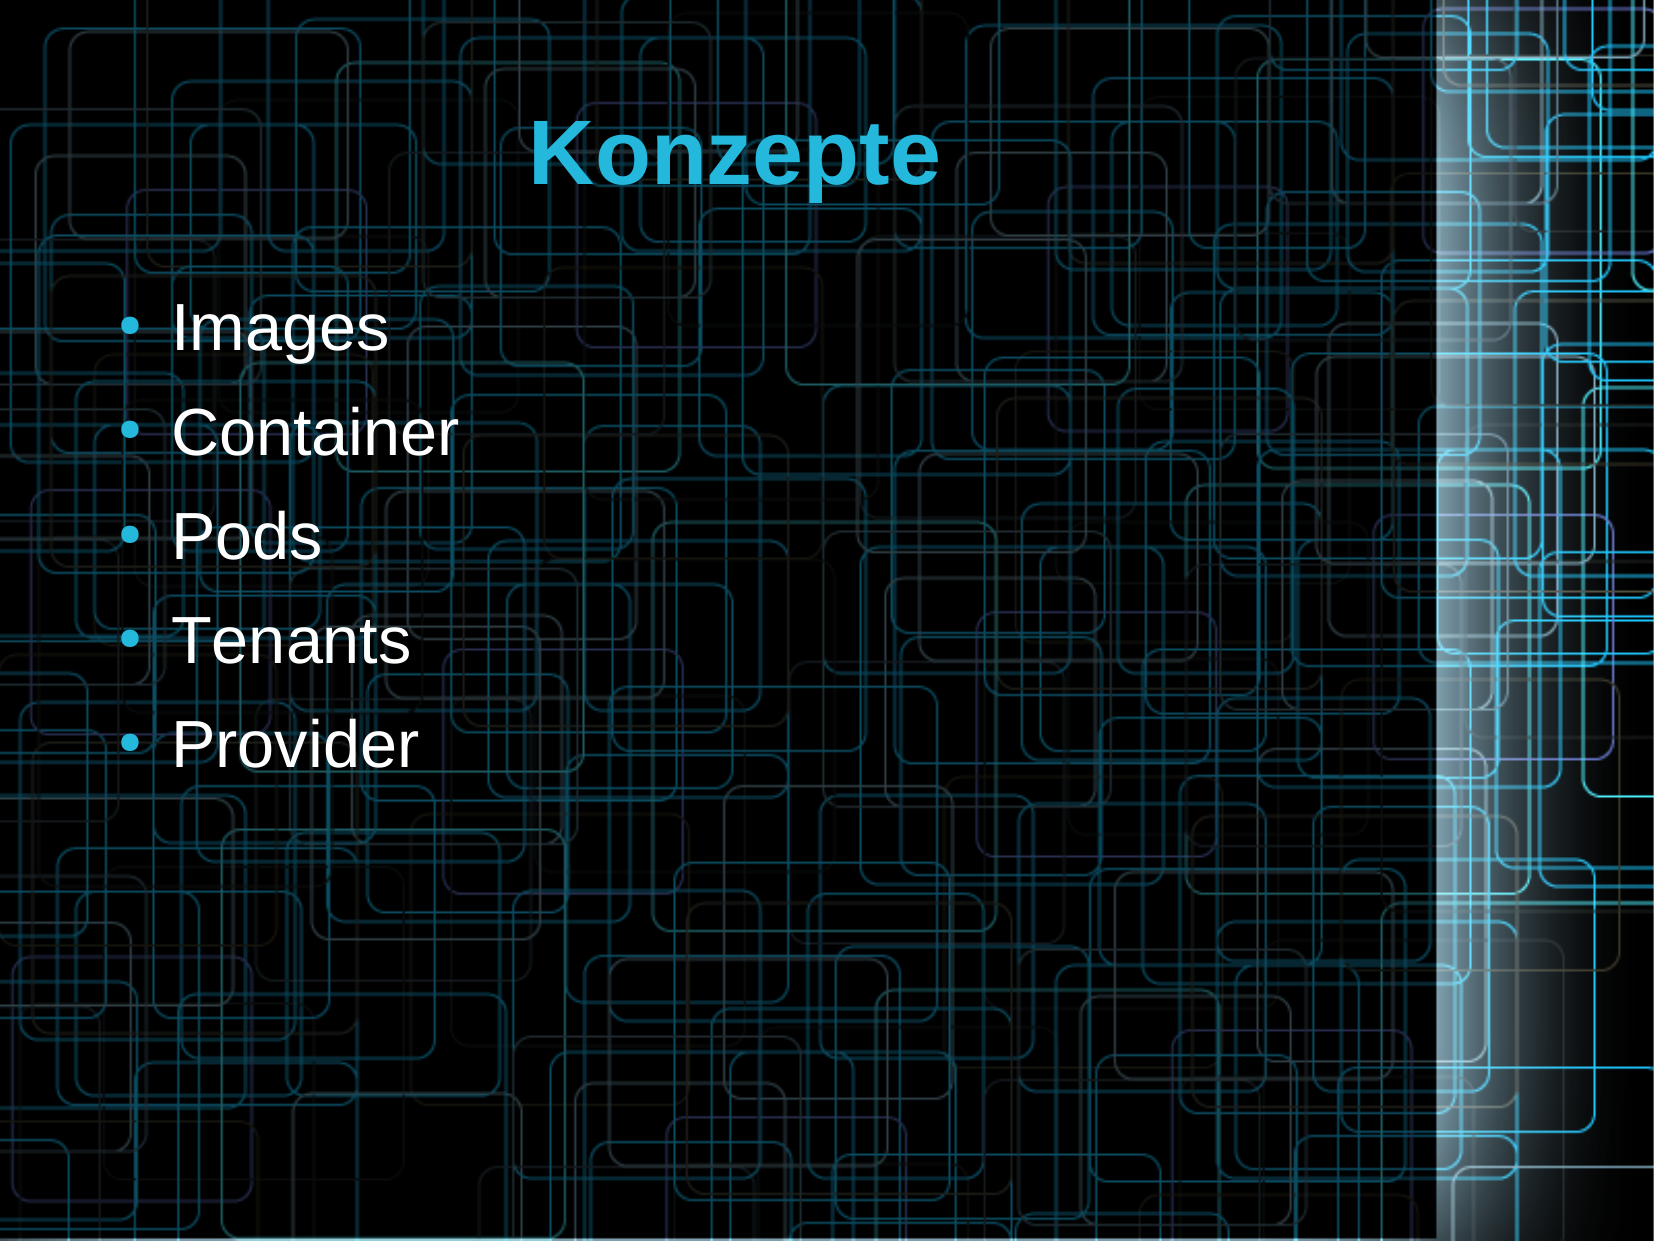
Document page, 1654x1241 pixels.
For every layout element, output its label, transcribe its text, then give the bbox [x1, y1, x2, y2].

list Images Container Pods Tenants Provider [82, 290, 1388, 1010]
title Konzepte [82, 49, 1388, 257]
picture [0, 0, 1654, 1241]
